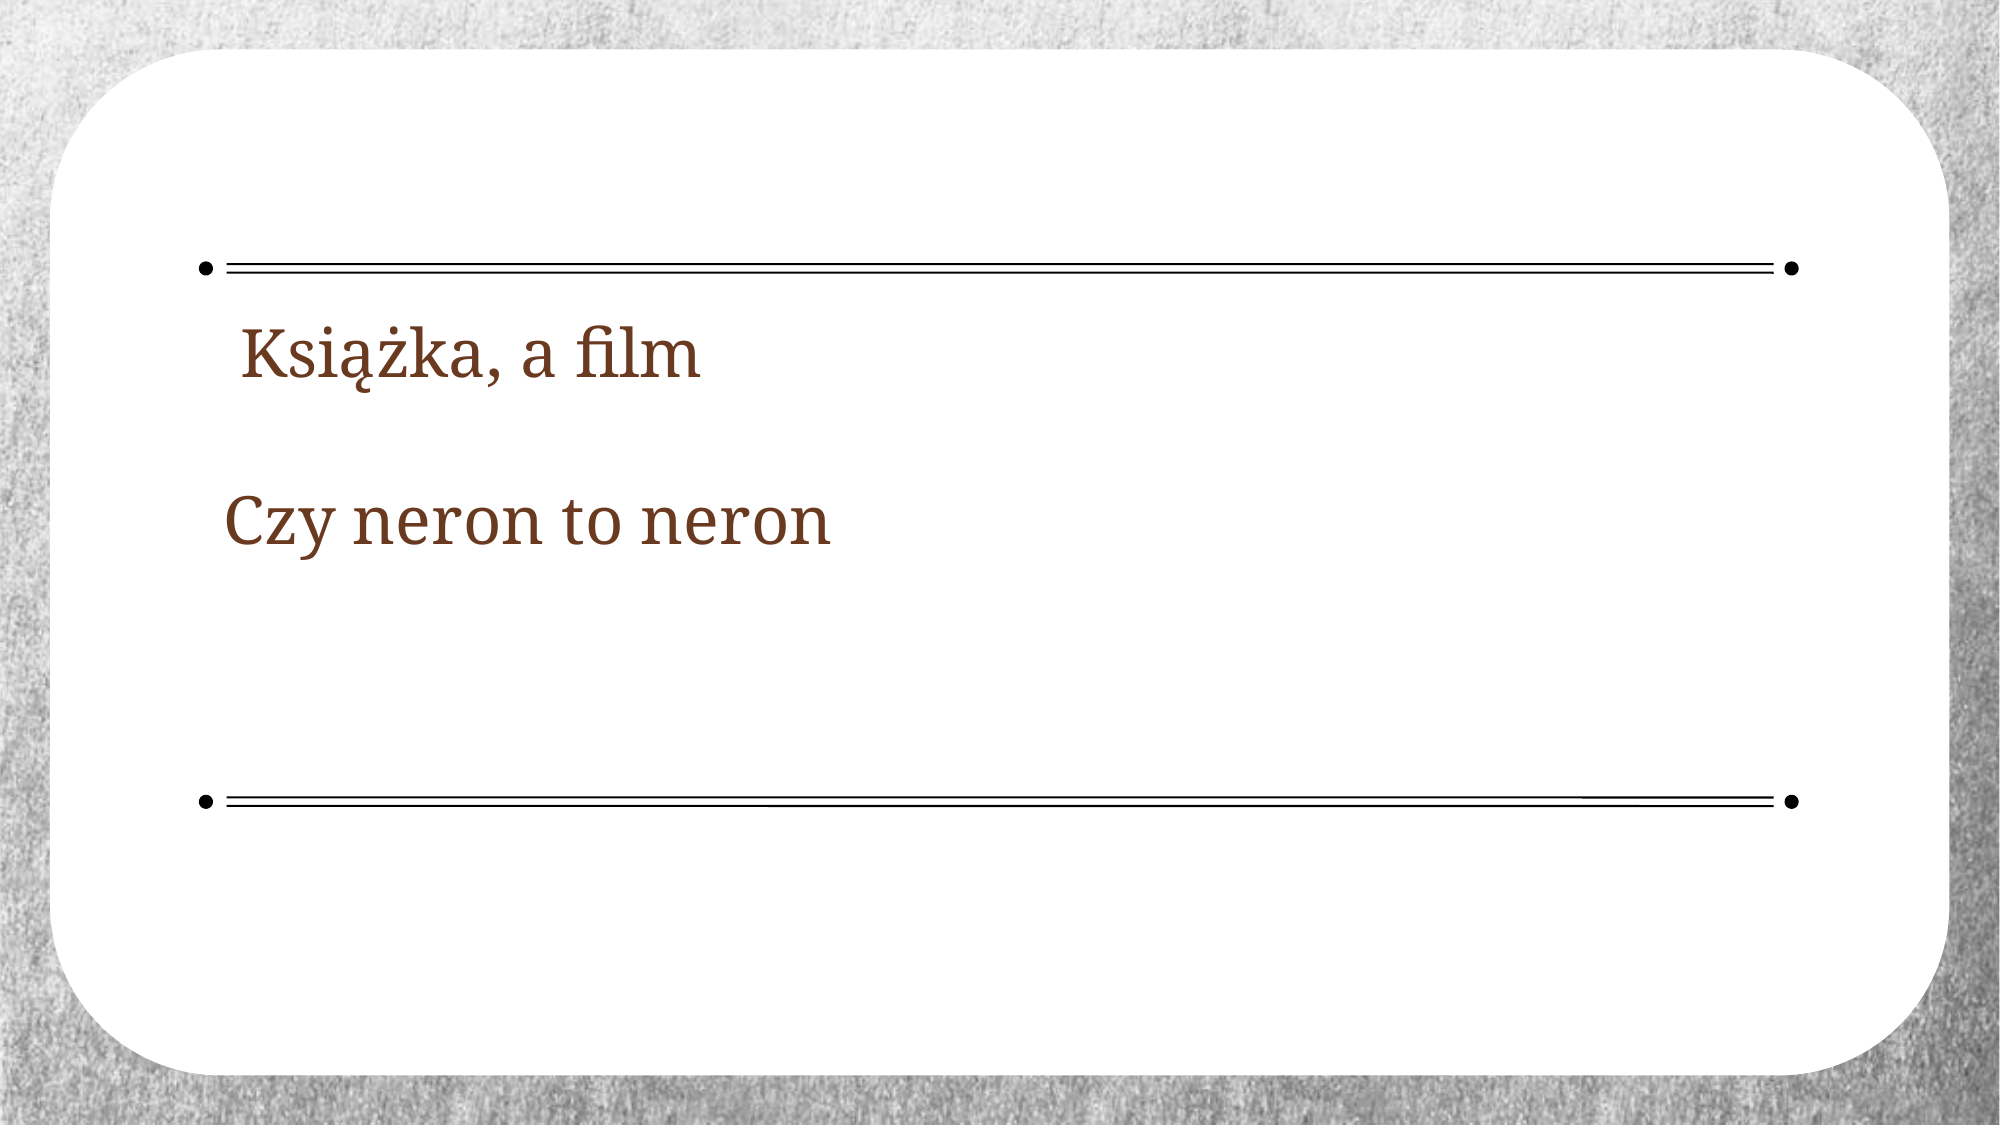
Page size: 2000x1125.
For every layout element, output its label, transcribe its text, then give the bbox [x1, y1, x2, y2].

title Książka, a film [225, 312, 1774, 580]
subtitle Czy neron to neron [208, 479, 1756, 643]
